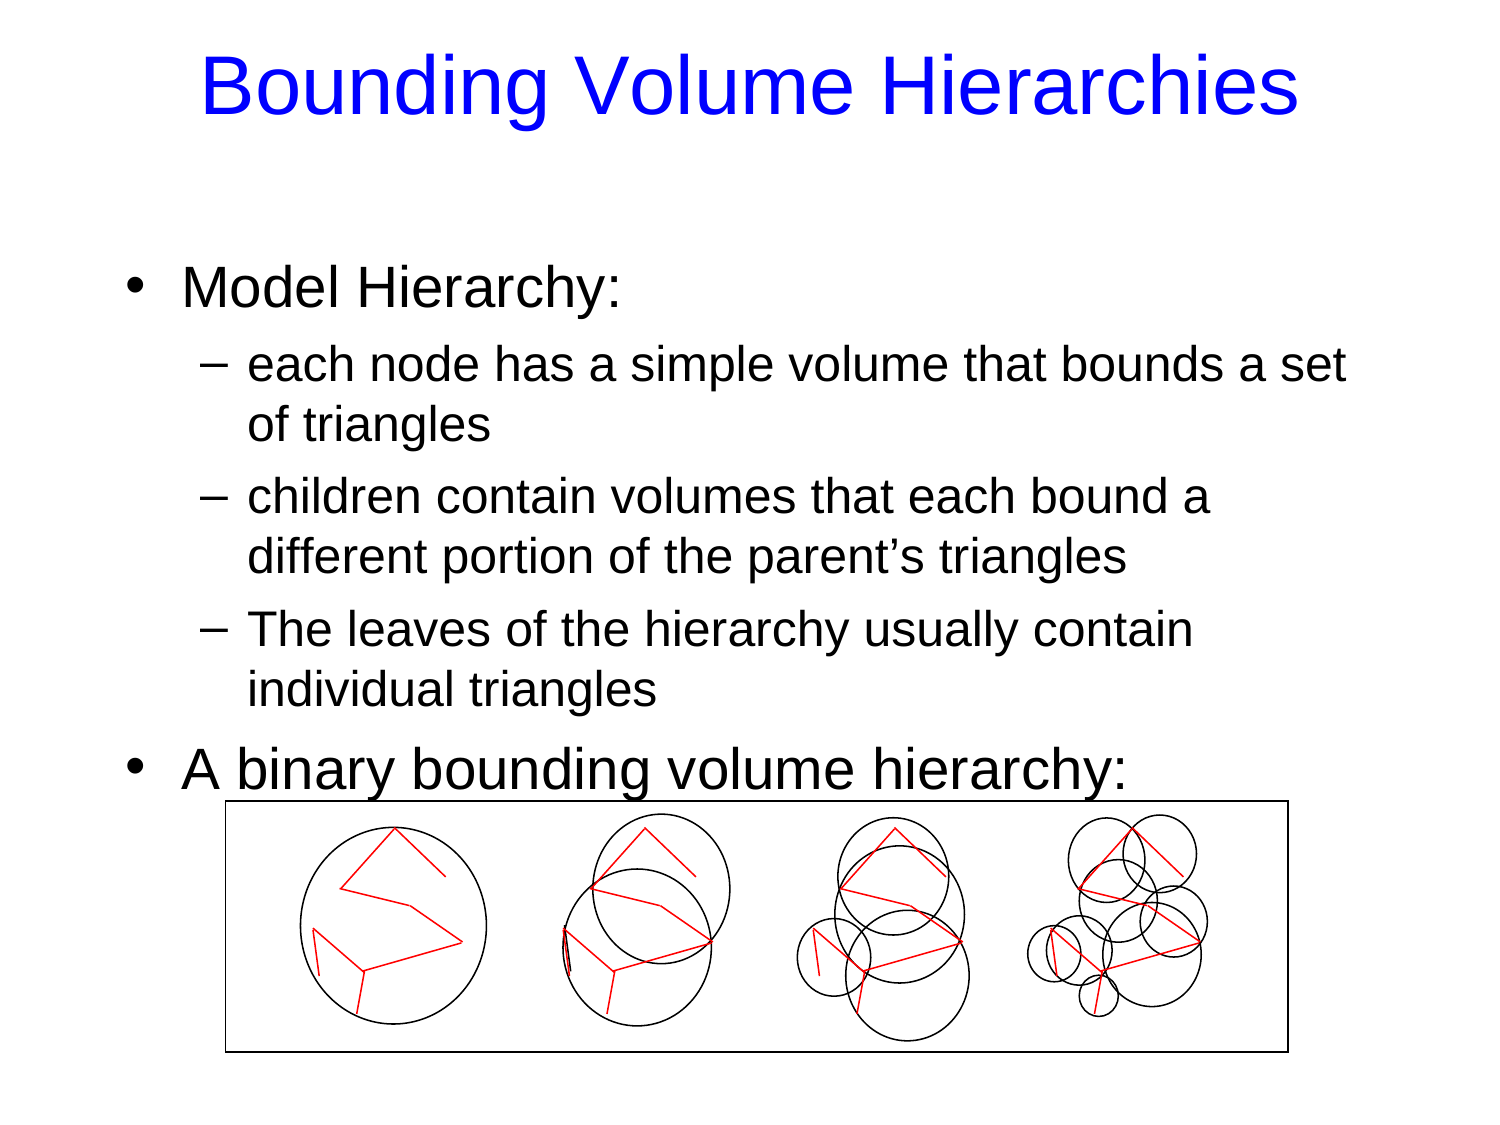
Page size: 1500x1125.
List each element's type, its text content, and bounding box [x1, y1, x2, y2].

text_box [225, 801, 1288, 1053]
list Model Hierarchy: each node has a simple volume that bounds a set of triangles children contain volumes that each bound a different portion of the parent’s triangles The leaves of the hierarchy usually contain individual triangles A binary bounding volume hierarchy: [110, 241, 1386, 917]
title Bounding Volume Hierarchies [75, 0, 1426, 163]
